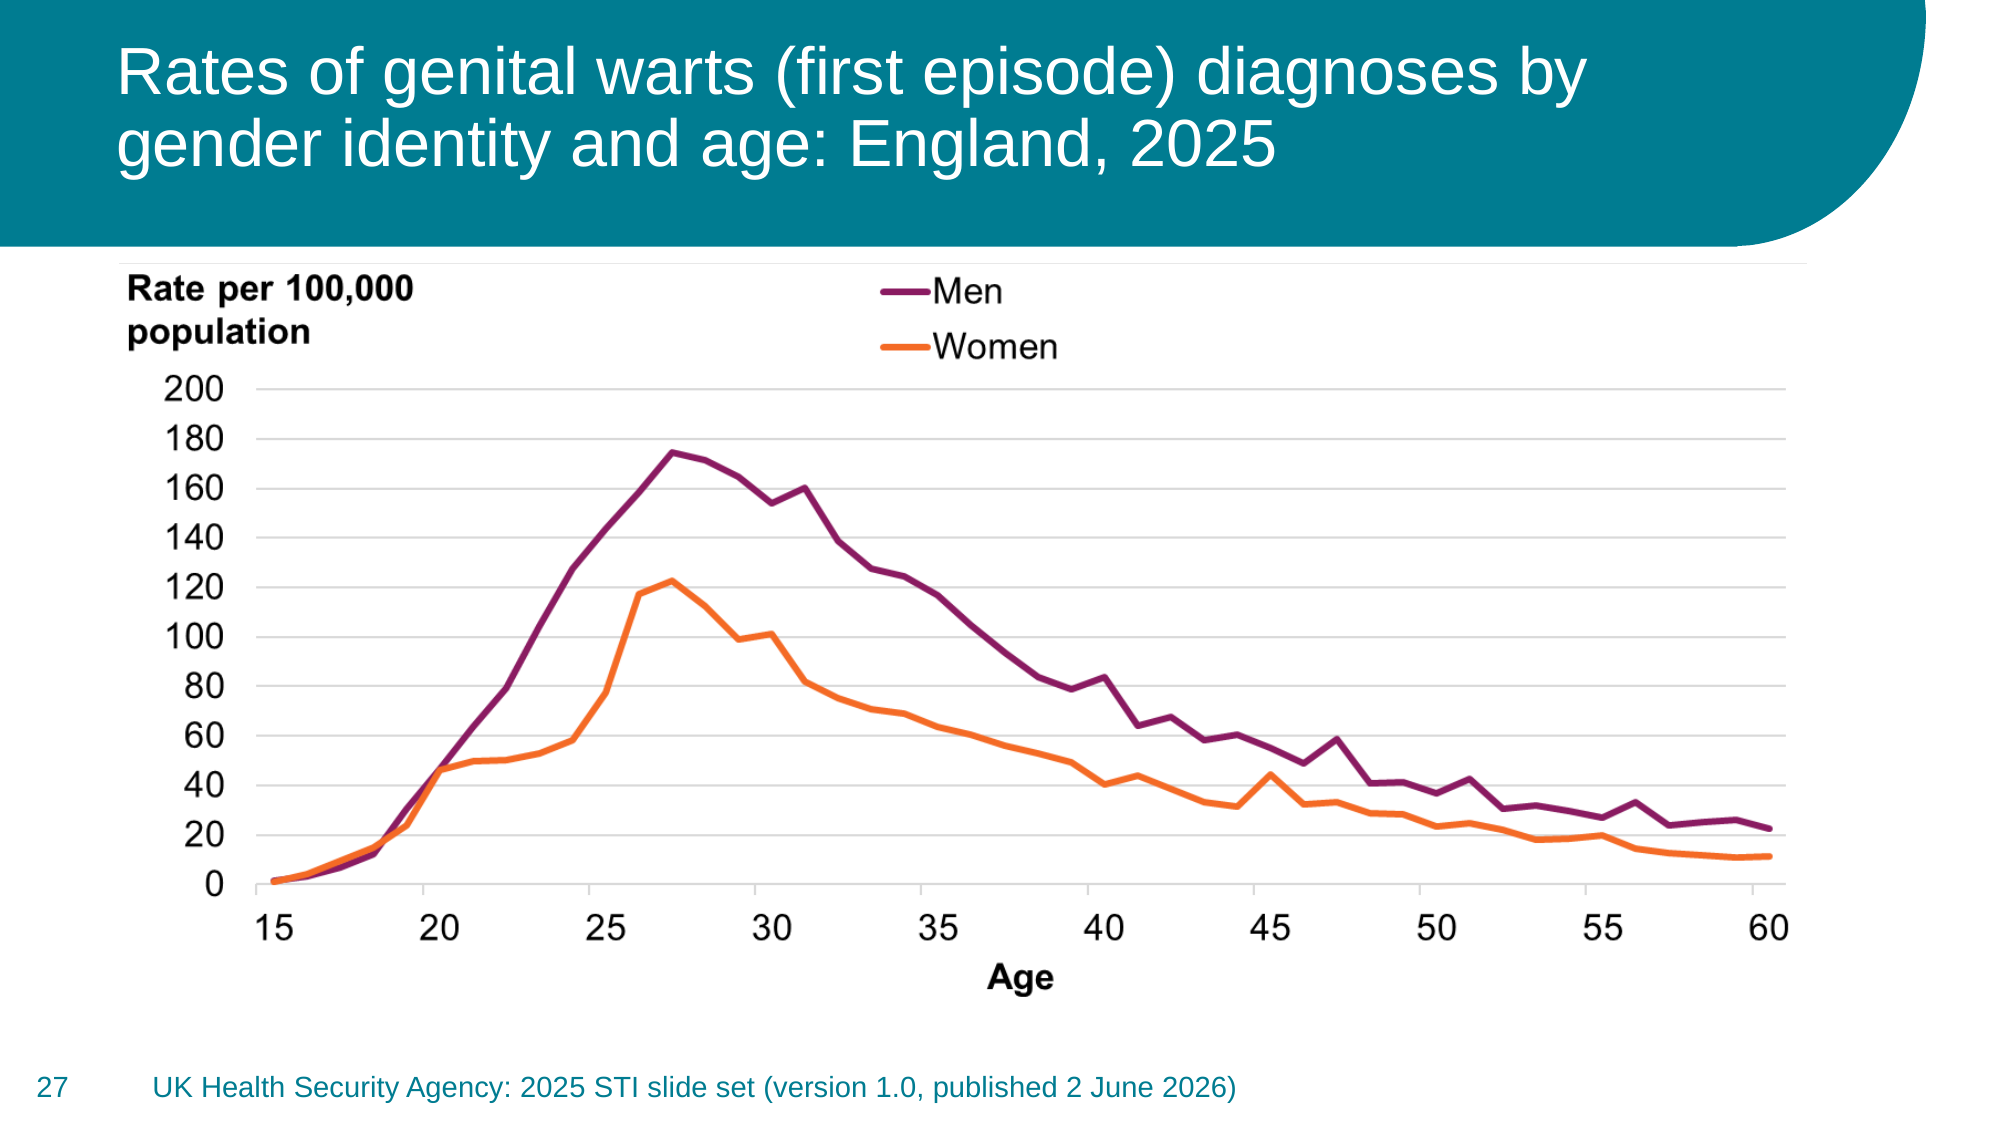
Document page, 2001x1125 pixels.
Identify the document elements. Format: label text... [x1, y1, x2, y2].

title Rates of genital warts (first episode) diagnoses by gender identity and age: England, 2025 [101, 29, 1747, 189]
text_box [21, 1056, 120, 1117]
picture [119, 262, 1807, 1029]
text_box UK Health Security Agency: 2025 STI slide set (version 1.0, published 2 June 2026) [137, 1056, 1780, 1116]
